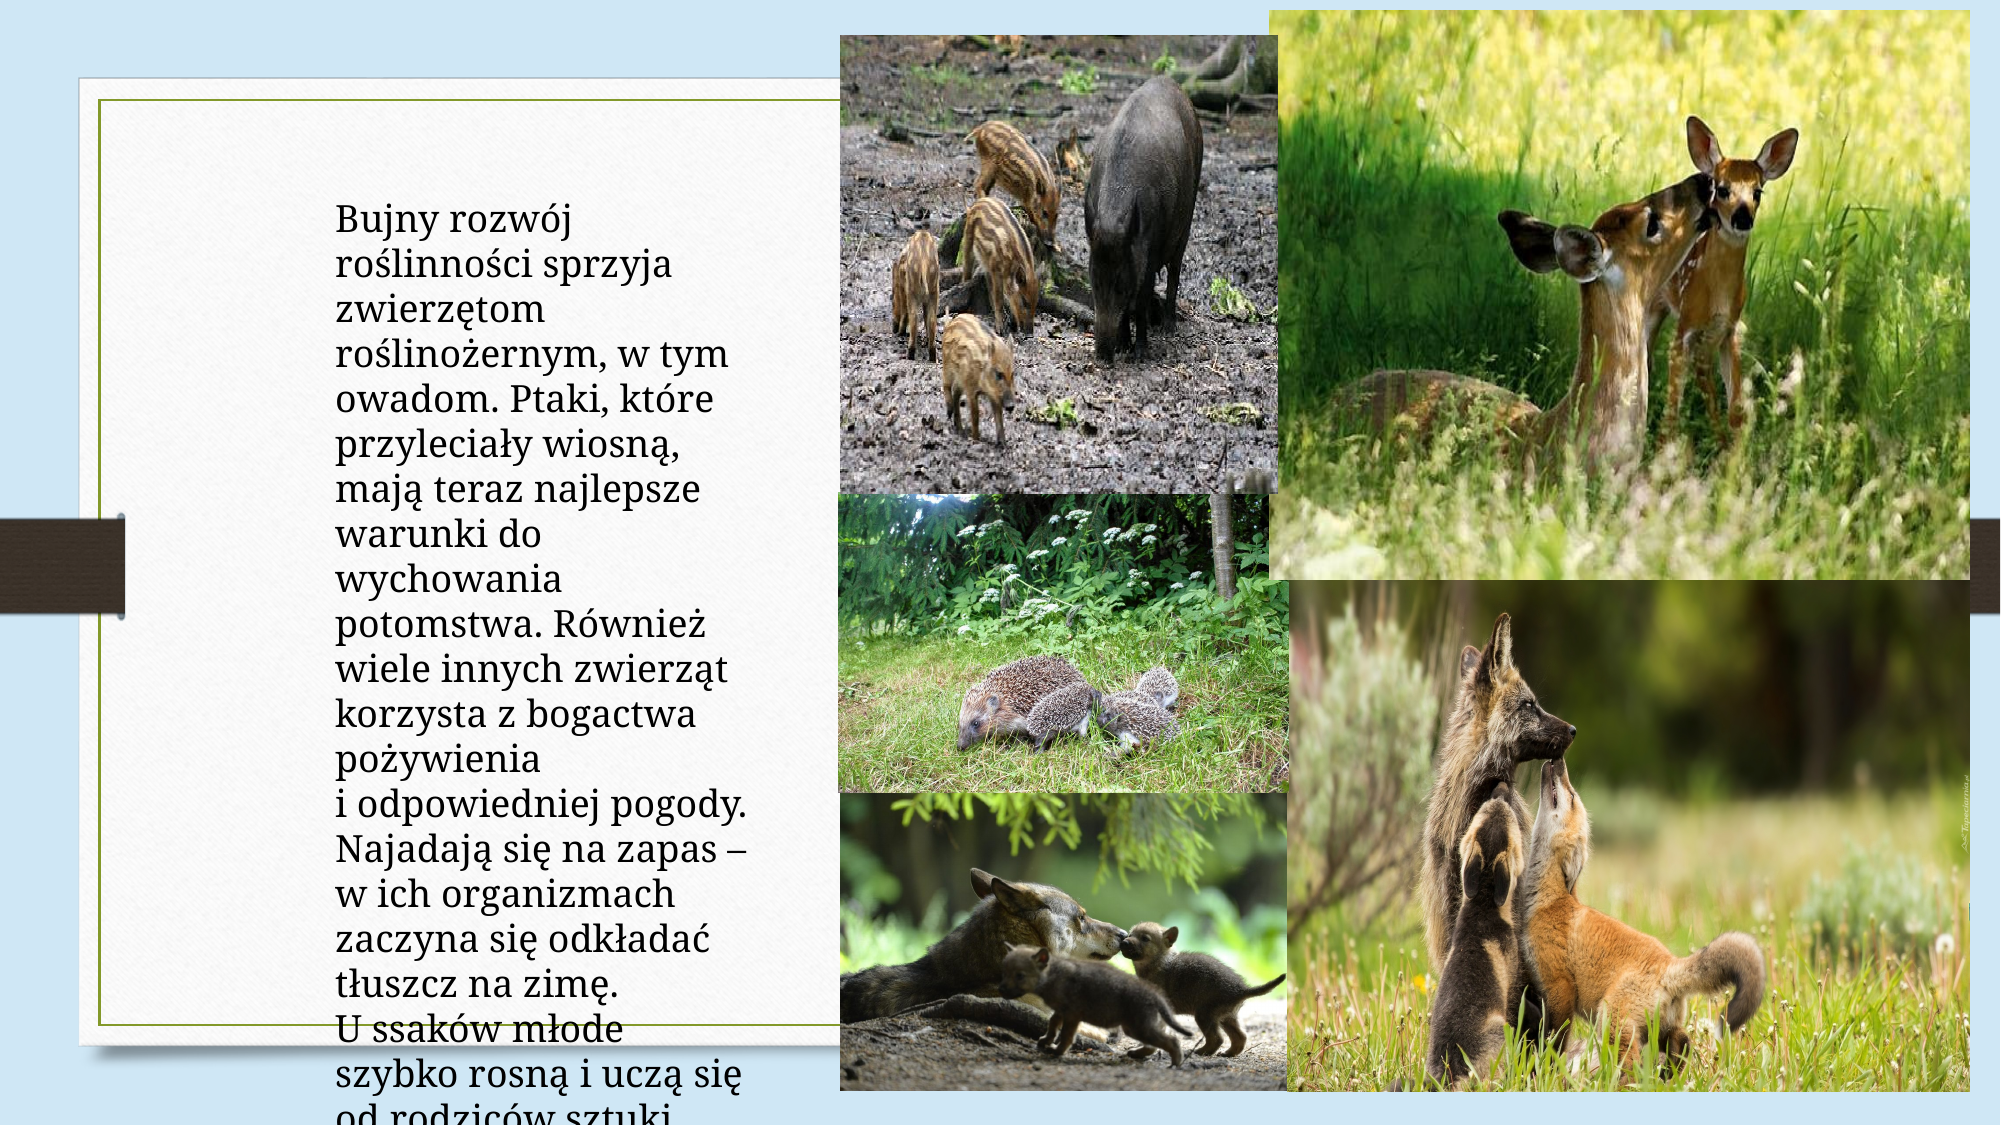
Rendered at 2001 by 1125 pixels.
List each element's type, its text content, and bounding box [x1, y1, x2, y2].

picture [0, 0, 2001, 1125]
text_box Bujny rozwój roślinności sprzyja zwierzętom roślinożernym, w tym owadom. Ptaki, które przyleciały wiosną, mają teraz najlepsze warunki do wychowania potomstwa. Również wiele innych zwierząt korzysta z bogactwa pożywienia i odpowiedniej pogody. Najadają się na zapas – w ich organizmach zaczyna się odkładać tłuszcz na zimę. U ssaków młode szybko rosną i uczą się od rodziców sztuki przetrwania. [320, 187, 771, 1125]
